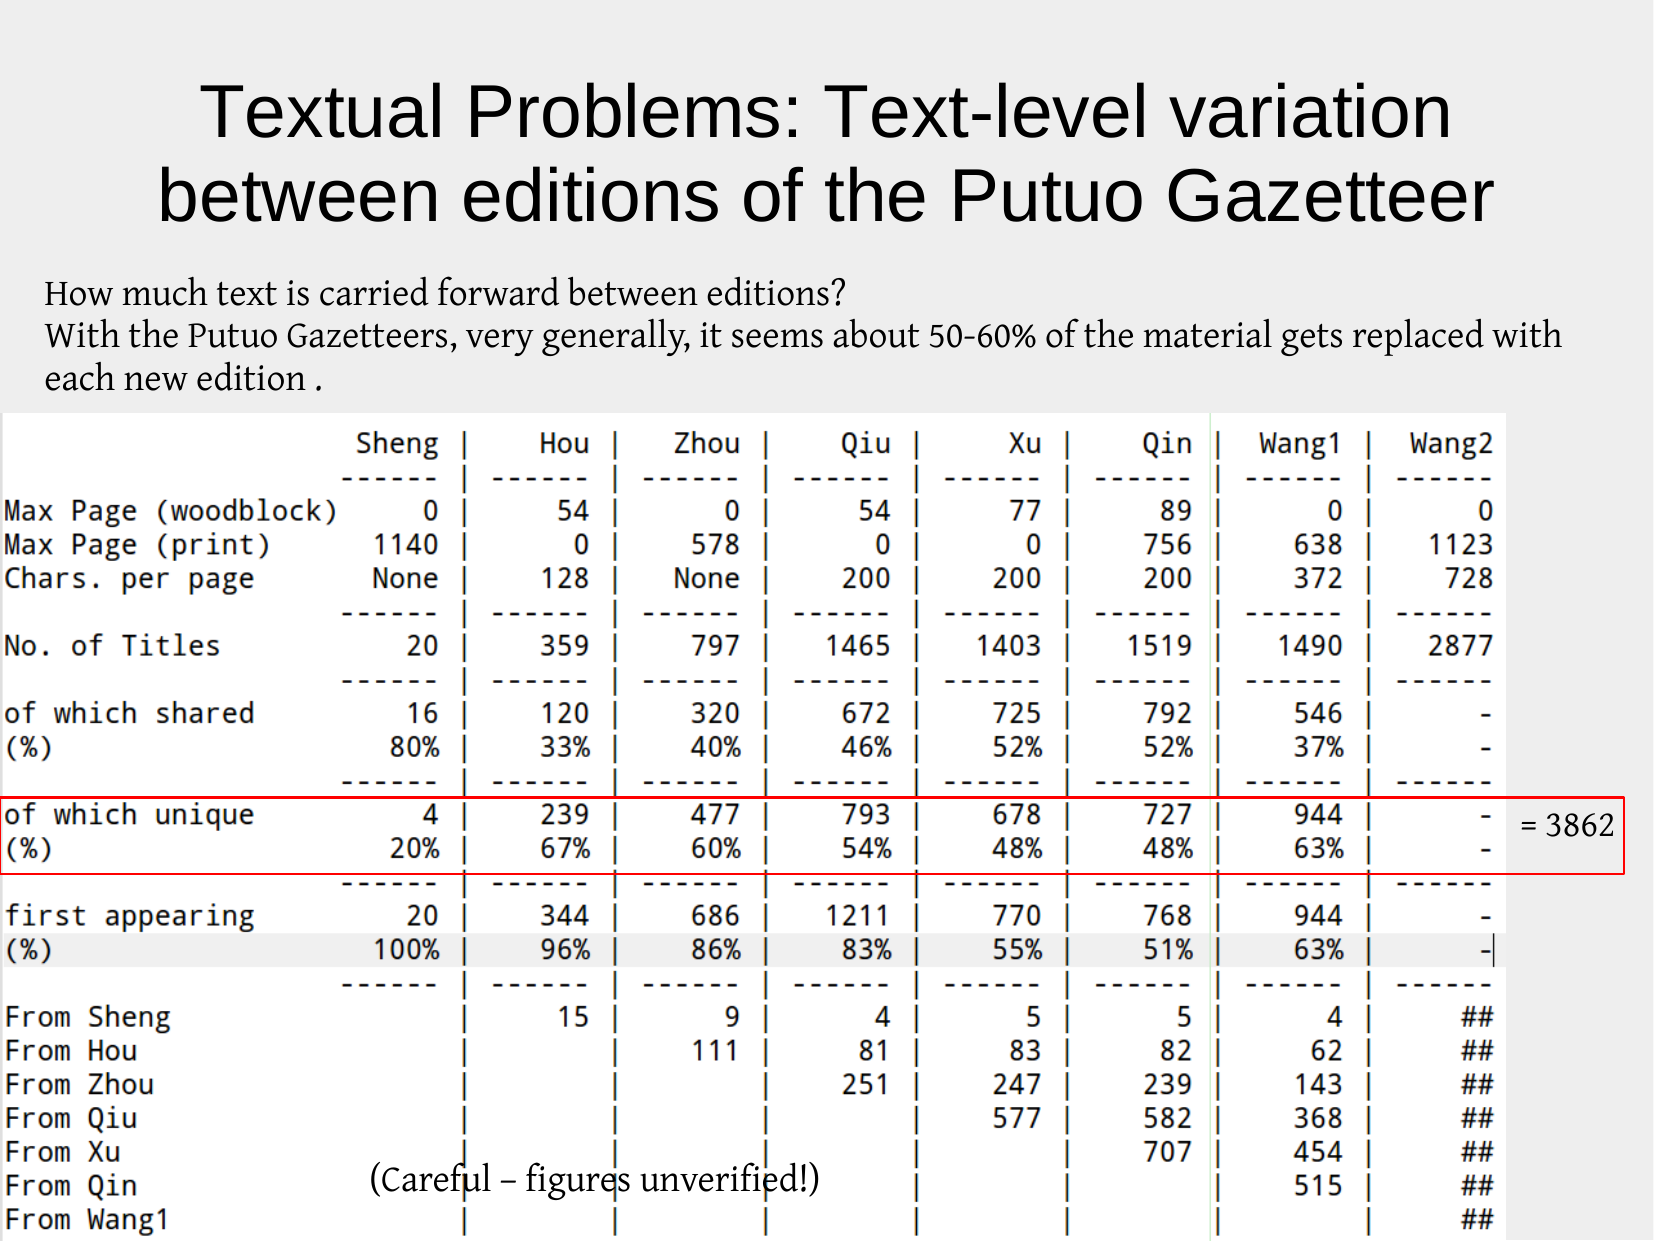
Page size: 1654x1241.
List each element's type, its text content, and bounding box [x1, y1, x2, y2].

text_box = 3862 [1505, 797, 1654, 855]
text_box How much text is carried forward between editions? With the Putuo Gazetteers, very generally, it seems about 50-60% of the material gets replaced with each new edition . [29, 265, 1595, 409]
picture [0, 875, 1506, 1241]
title Textual Problems: Text-level variation between editions of the Putuo Gazetteer [82, 67, 1571, 239]
text_box (Careful – figures unverified!) [354, 1151, 1093, 1210]
picture [0, 413, 1506, 796]
picture [1, 799, 1506, 873]
